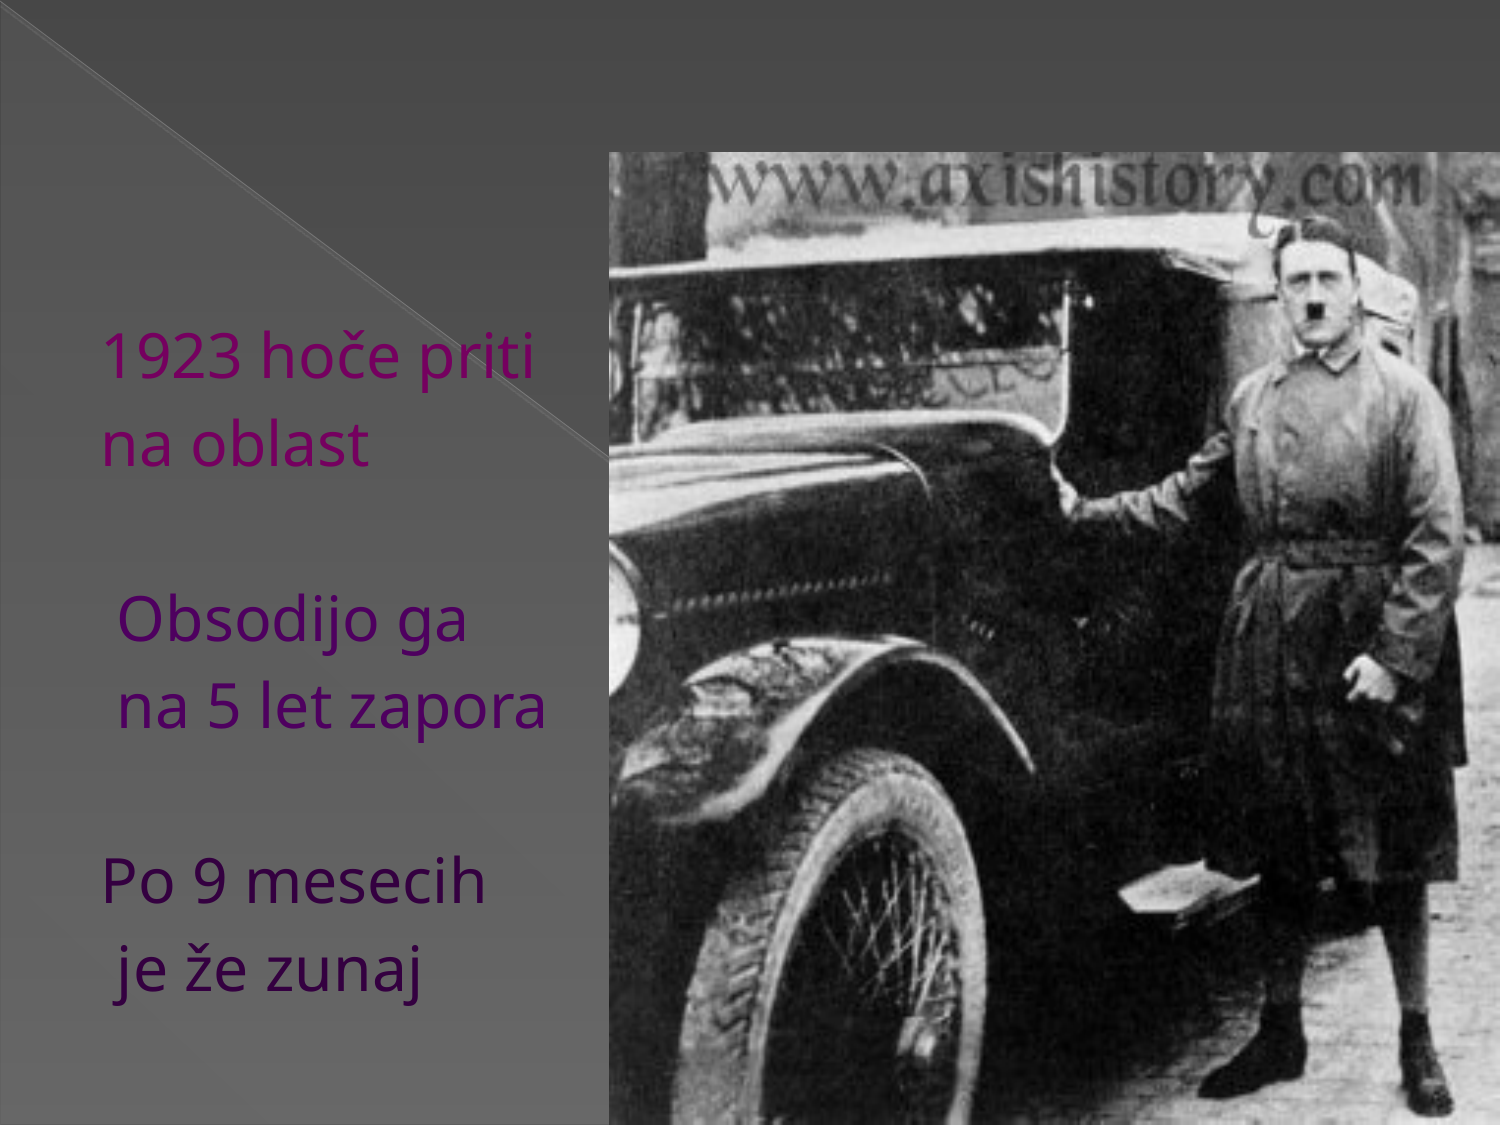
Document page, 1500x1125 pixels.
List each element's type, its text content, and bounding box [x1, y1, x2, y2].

list 1923 hoče priti na oblast Obsodijo ga na 5 let zapora Po 9 mesecih je že zunaj [75, 308, 609, 1125]
picture [609, 152, 1500, 1125]
